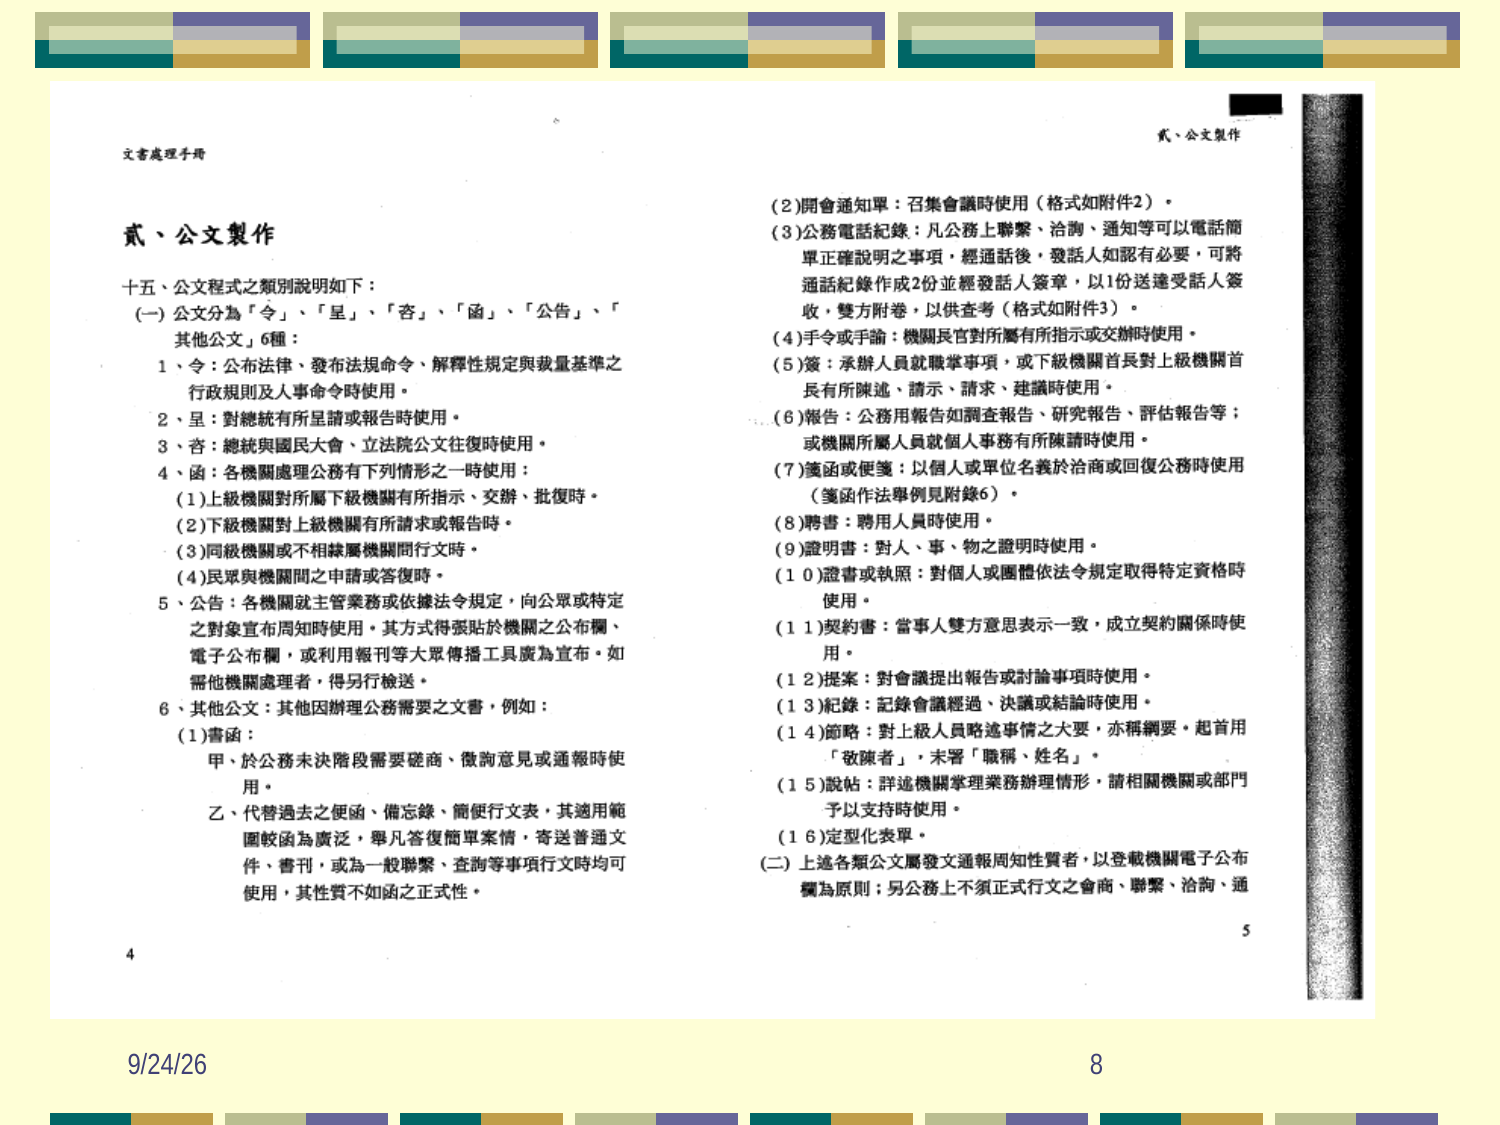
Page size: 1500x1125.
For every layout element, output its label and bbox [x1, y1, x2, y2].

text_box [112, 1019, 426, 1088]
text_box [1074, 1012, 1388, 1088]
text_box [1012, 50, 1463, 150]
chart [50, 80, 1376, 1019]
